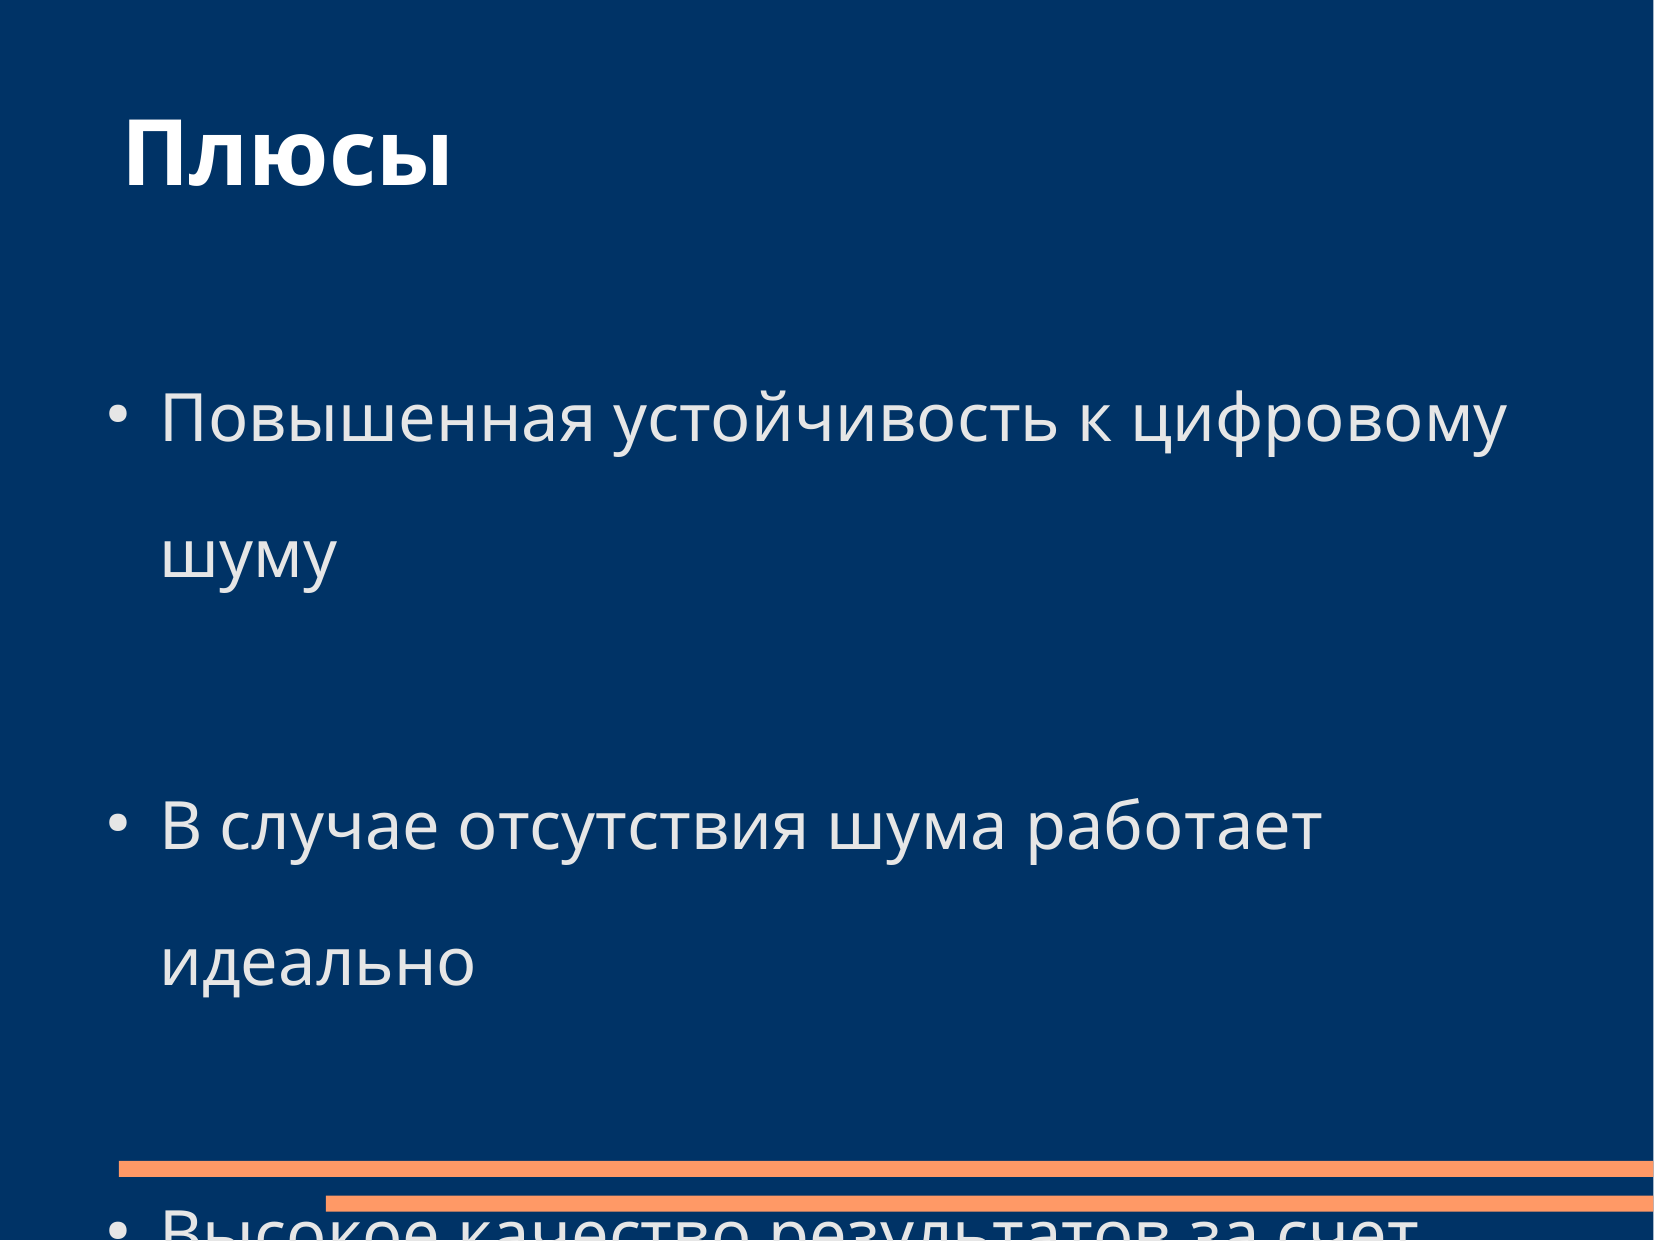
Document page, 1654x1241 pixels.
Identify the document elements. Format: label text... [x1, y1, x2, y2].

list Повышенная устойчивость к цифровому шуму В случае отсутствия шума работает идеально Высокое качество результатов за счет индивидуального подхода в каждому изображению [88, 324, 1595, 1130]
title Плюсы [121, 46, 1534, 254]
